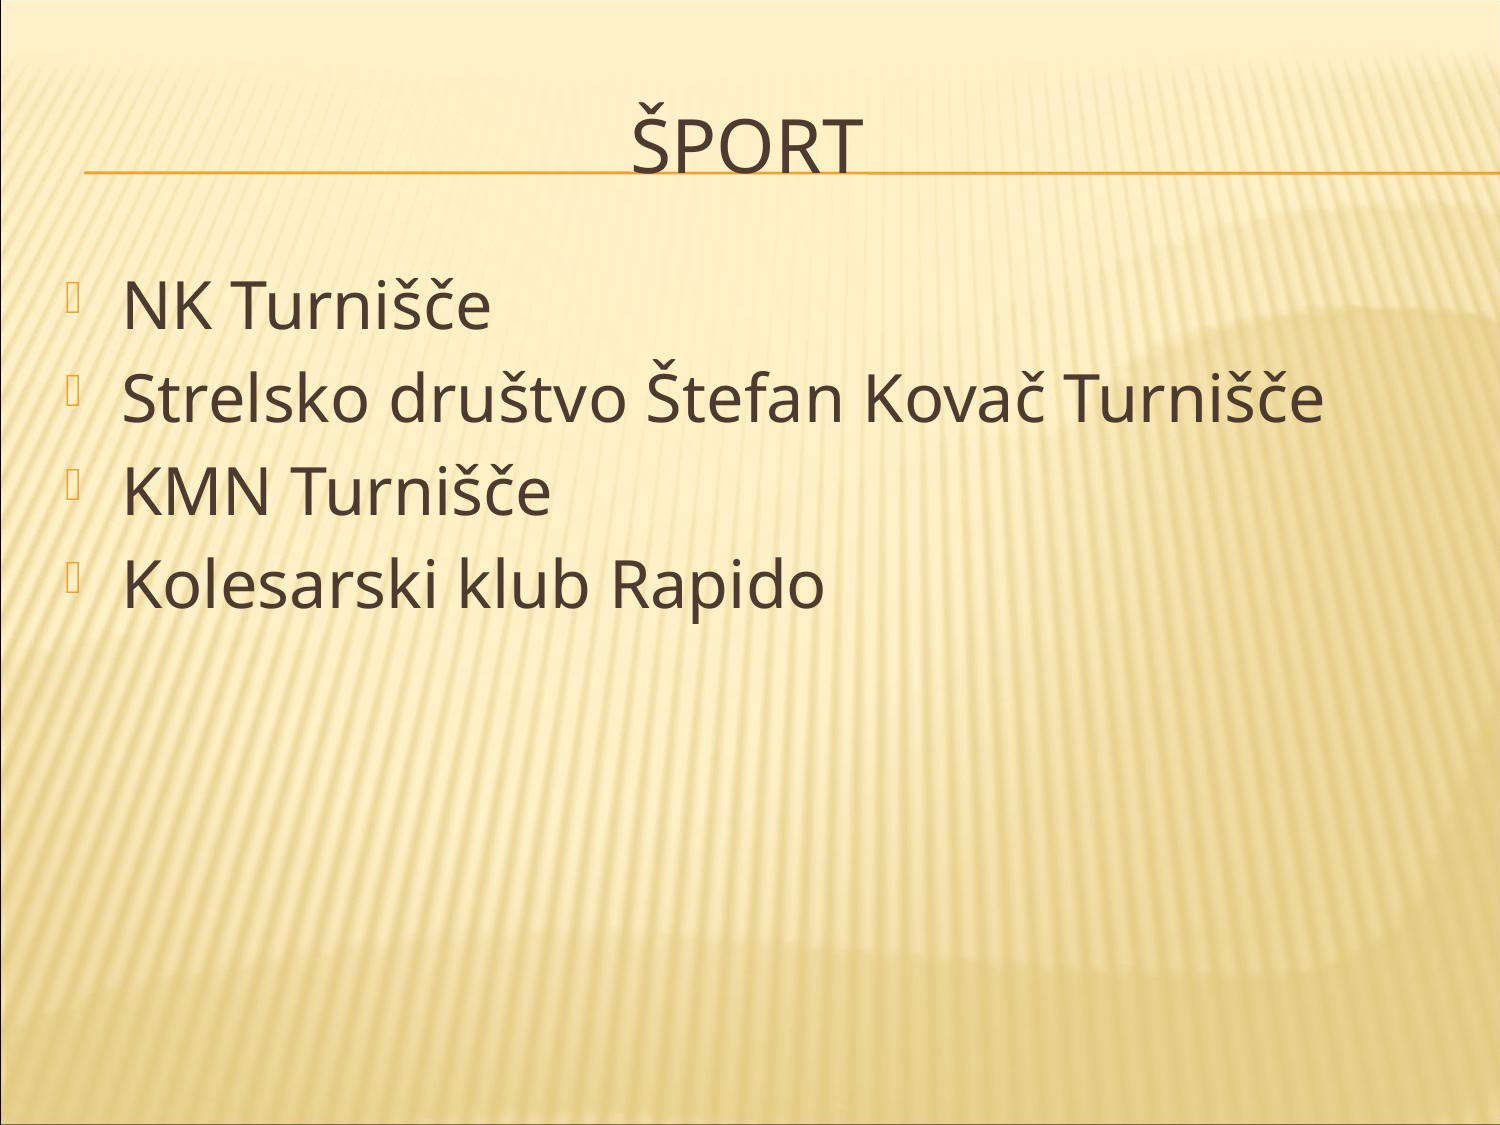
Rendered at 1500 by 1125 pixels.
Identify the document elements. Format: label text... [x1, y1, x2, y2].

list NK Turnišče Strelsko društvo Štefan Kovač Turnišče KMN Turnišče Kolesarski klub Rapido [50, 254, 1475, 998]
title ŠPORT [50, 75, 1475, 213]
picture [0, 0, 1500, 1125]
